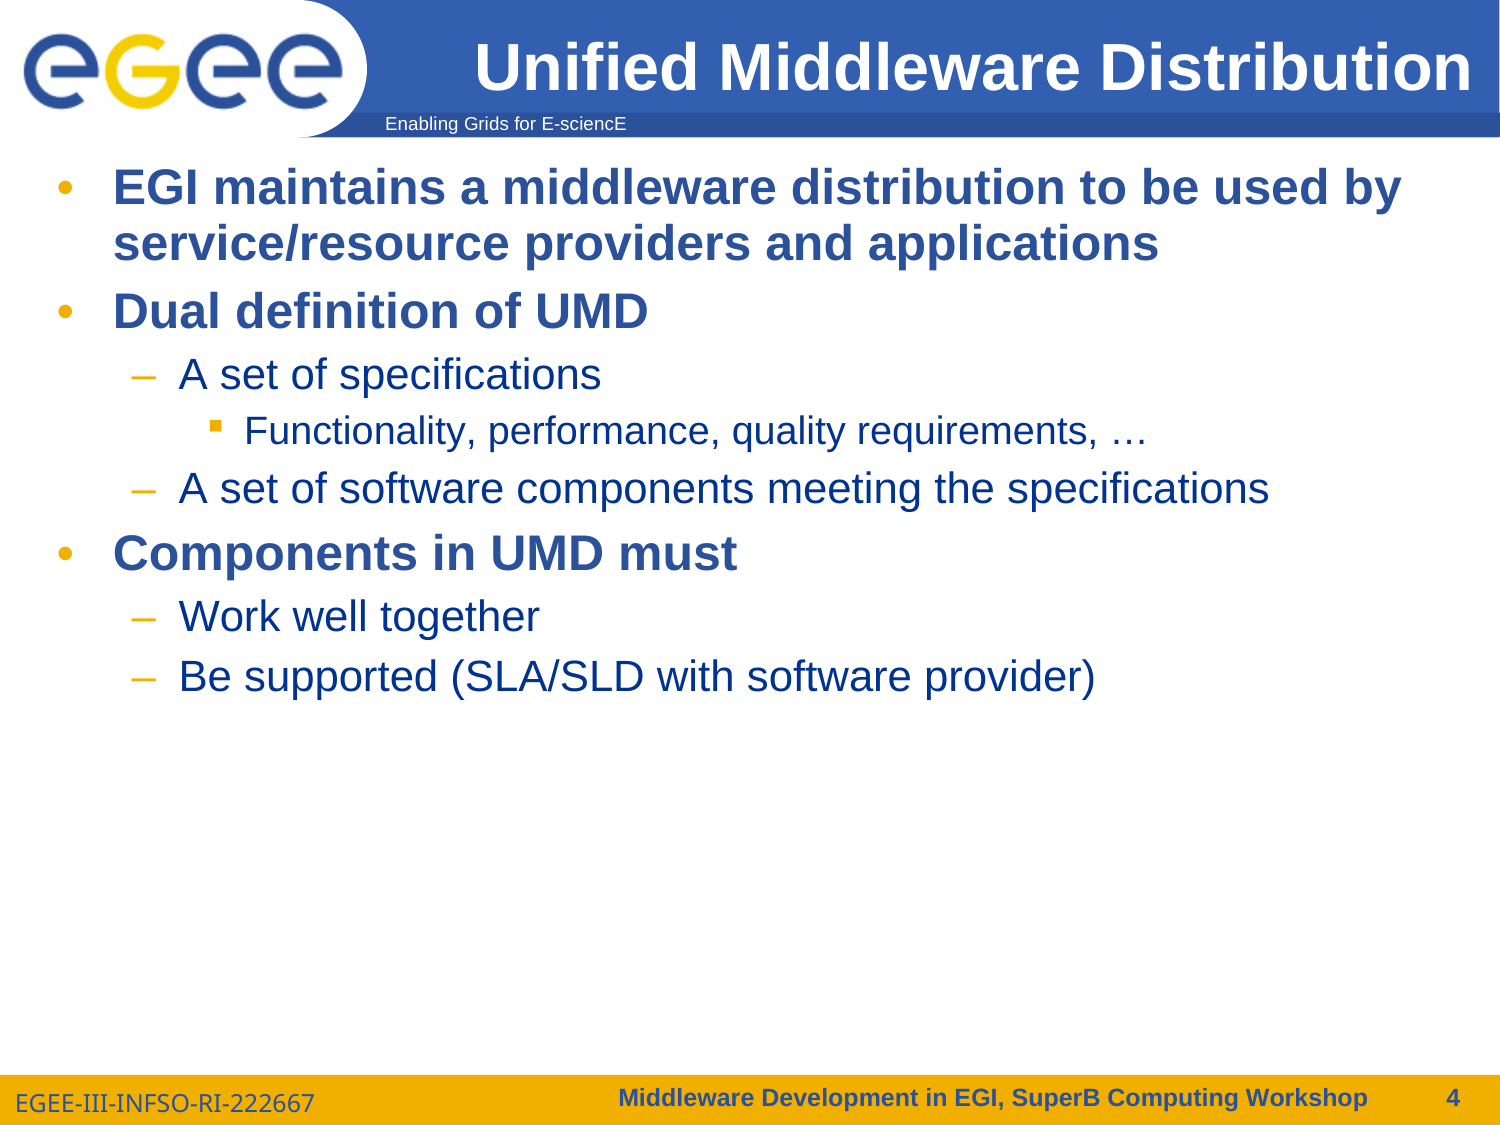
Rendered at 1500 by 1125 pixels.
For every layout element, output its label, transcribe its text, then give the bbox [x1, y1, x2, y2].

list EGI maintains a middleware distribution to be used by service/resource providers and applications Dual definition of UMD A set of specifications Functionality, performance, quality requirements, … A set of software components meeting the specifications Components in UMD must Work well together Be supported (SLA/SLD with software provider) [56, 159, 1466, 888]
title Unified Middleware Distribution [369, 0, 1475, 148]
picture [18, 30, 349, 112]
